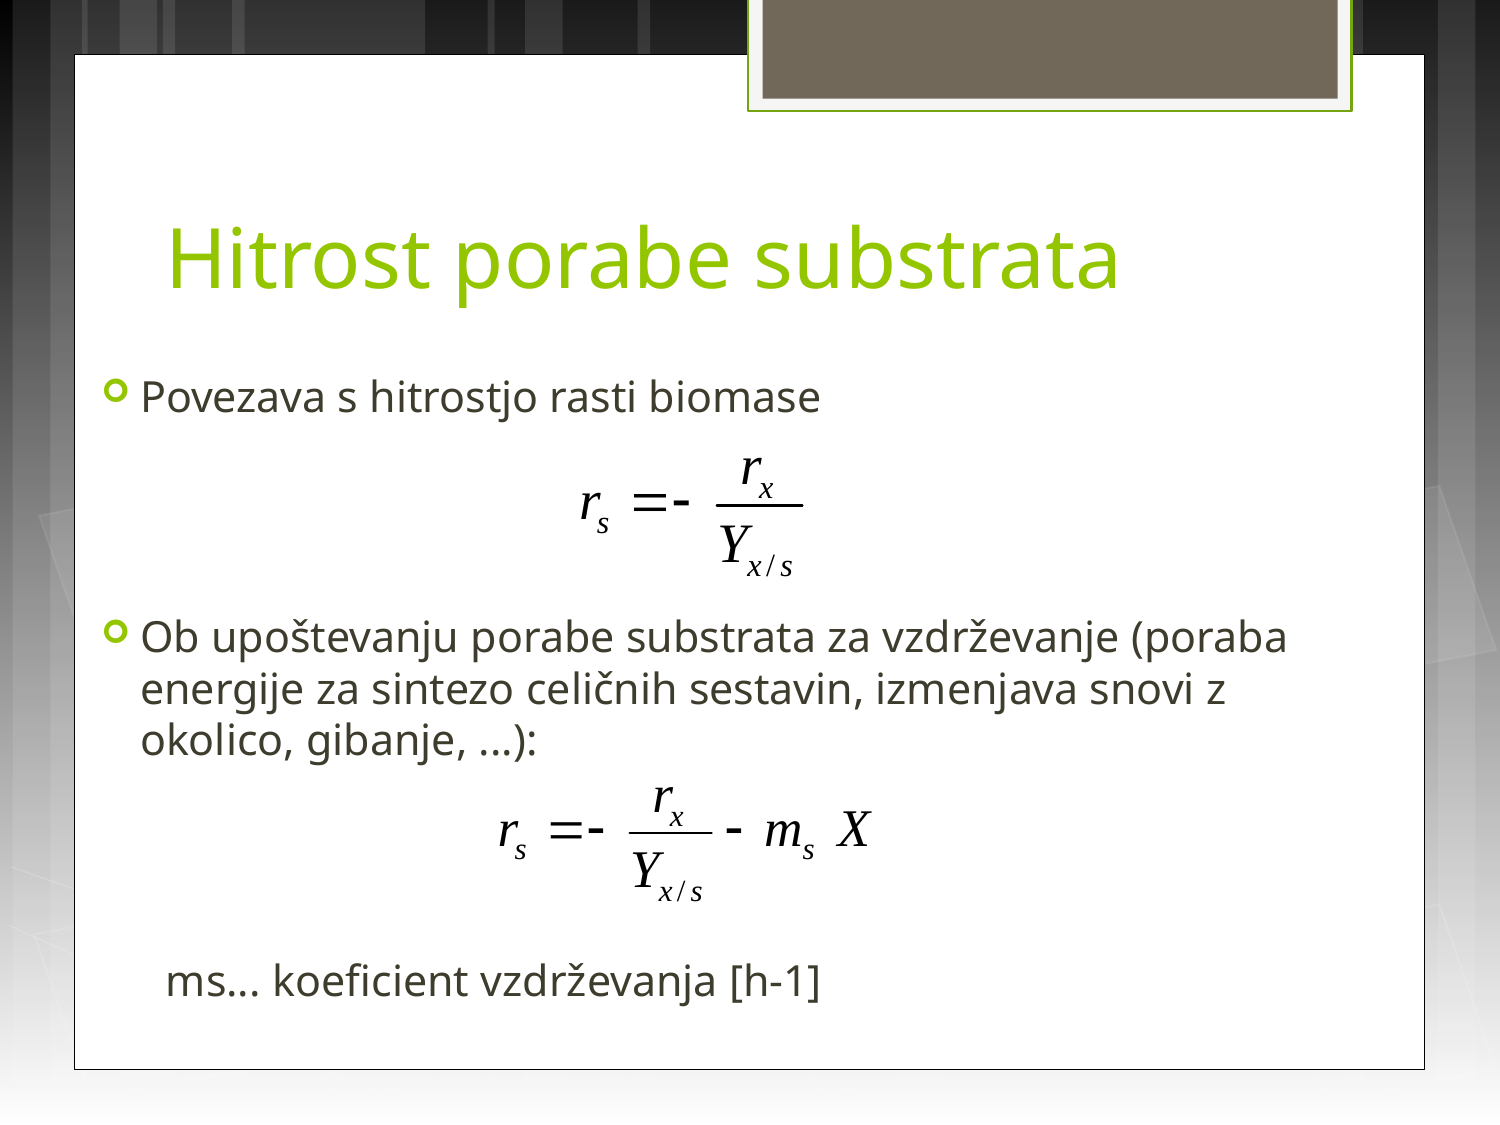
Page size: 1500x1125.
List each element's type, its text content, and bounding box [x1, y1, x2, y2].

title Hitrost porabe substrata [150, 125, 1303, 313]
picture [489, 762, 890, 913]
picture [570, 431, 809, 586]
text_box Povezava s hitrostjo rasti biomase Ob upoštevanju porabe substrata za vzdrževanje (poraba energije za sintezo celičnih sestavin, izmenjava snovi z okolico, gibanje, ...): ms... koeficient vzdrževanja [h-1] [76, 361, 1376, 1016]
